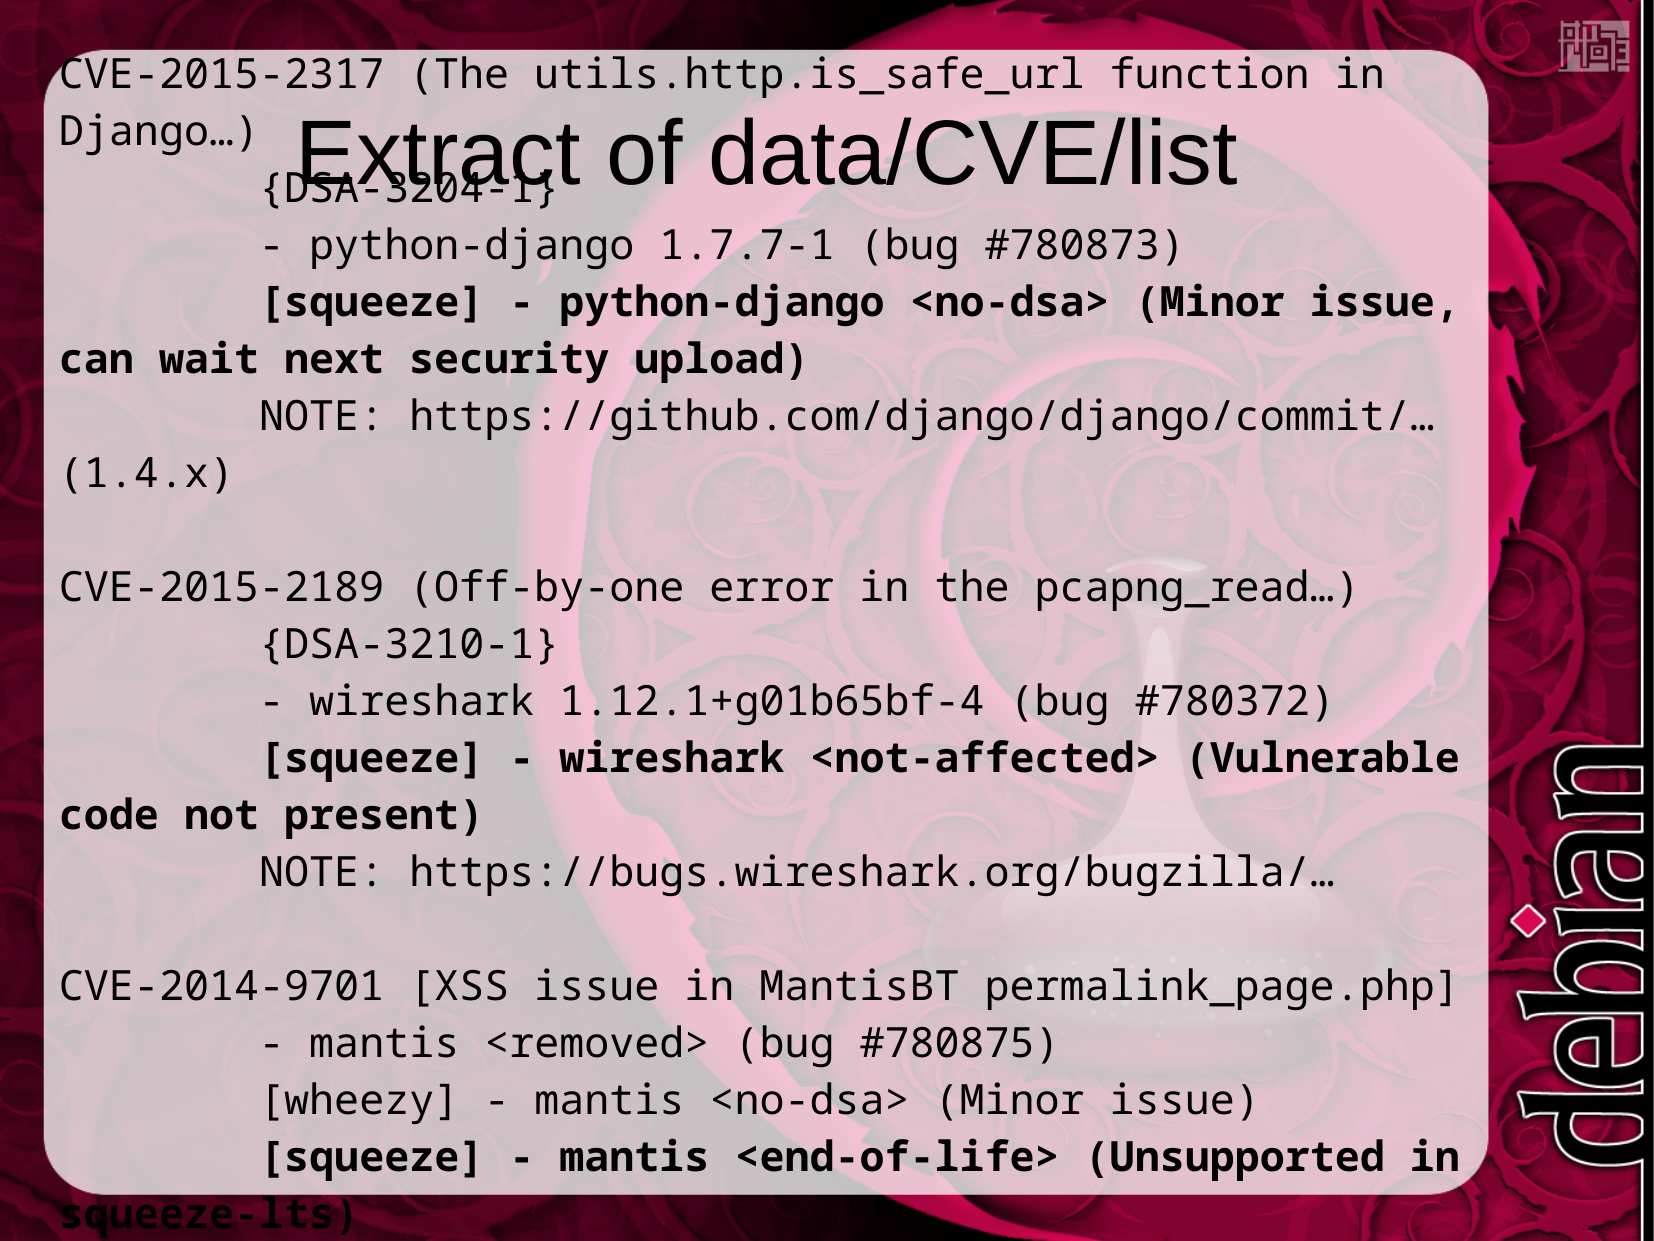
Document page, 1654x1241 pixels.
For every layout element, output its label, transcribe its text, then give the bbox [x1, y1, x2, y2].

picture [0, 0, 1654, 1241]
subtitle CVE-2015-2317 (The utils.http.is_safe_url function in Django…) {DSA-3204-1} - python-django 1.7.7-1 (bug #780873) [squeeze] - python-django <no-dsa> (Minor issue, can wait next security upload) NOTE: https://github.com/django/django/commit/… (1.4.x) CVE-2015-2189 (Off-by-one error in the pcapng_read…) {DSA-3210-1} - wireshark 1.12.1+g01b65bf-4 (bug #780372) [squeeze] - wireshark <not-affected> (Vulnerable code not present) NOTE: https://bugs.wireshark.org/bugzilla/… CVE-2014-9701 [XSS issue in MantisBT permalink_page.php] - mantis <removed> (bug #780875) [wheezy] - mantis <no-dsa> (Minor issue) [squeeze] - mantis <end-of-life> (Unsupported in squeeze-lts) NOTE: Fixed by https://github.com/mantisbt/… (1.2.x) [59, 281, 1477, 1117]
title Extract of data/CVE/list [59, 49, 1477, 257]
